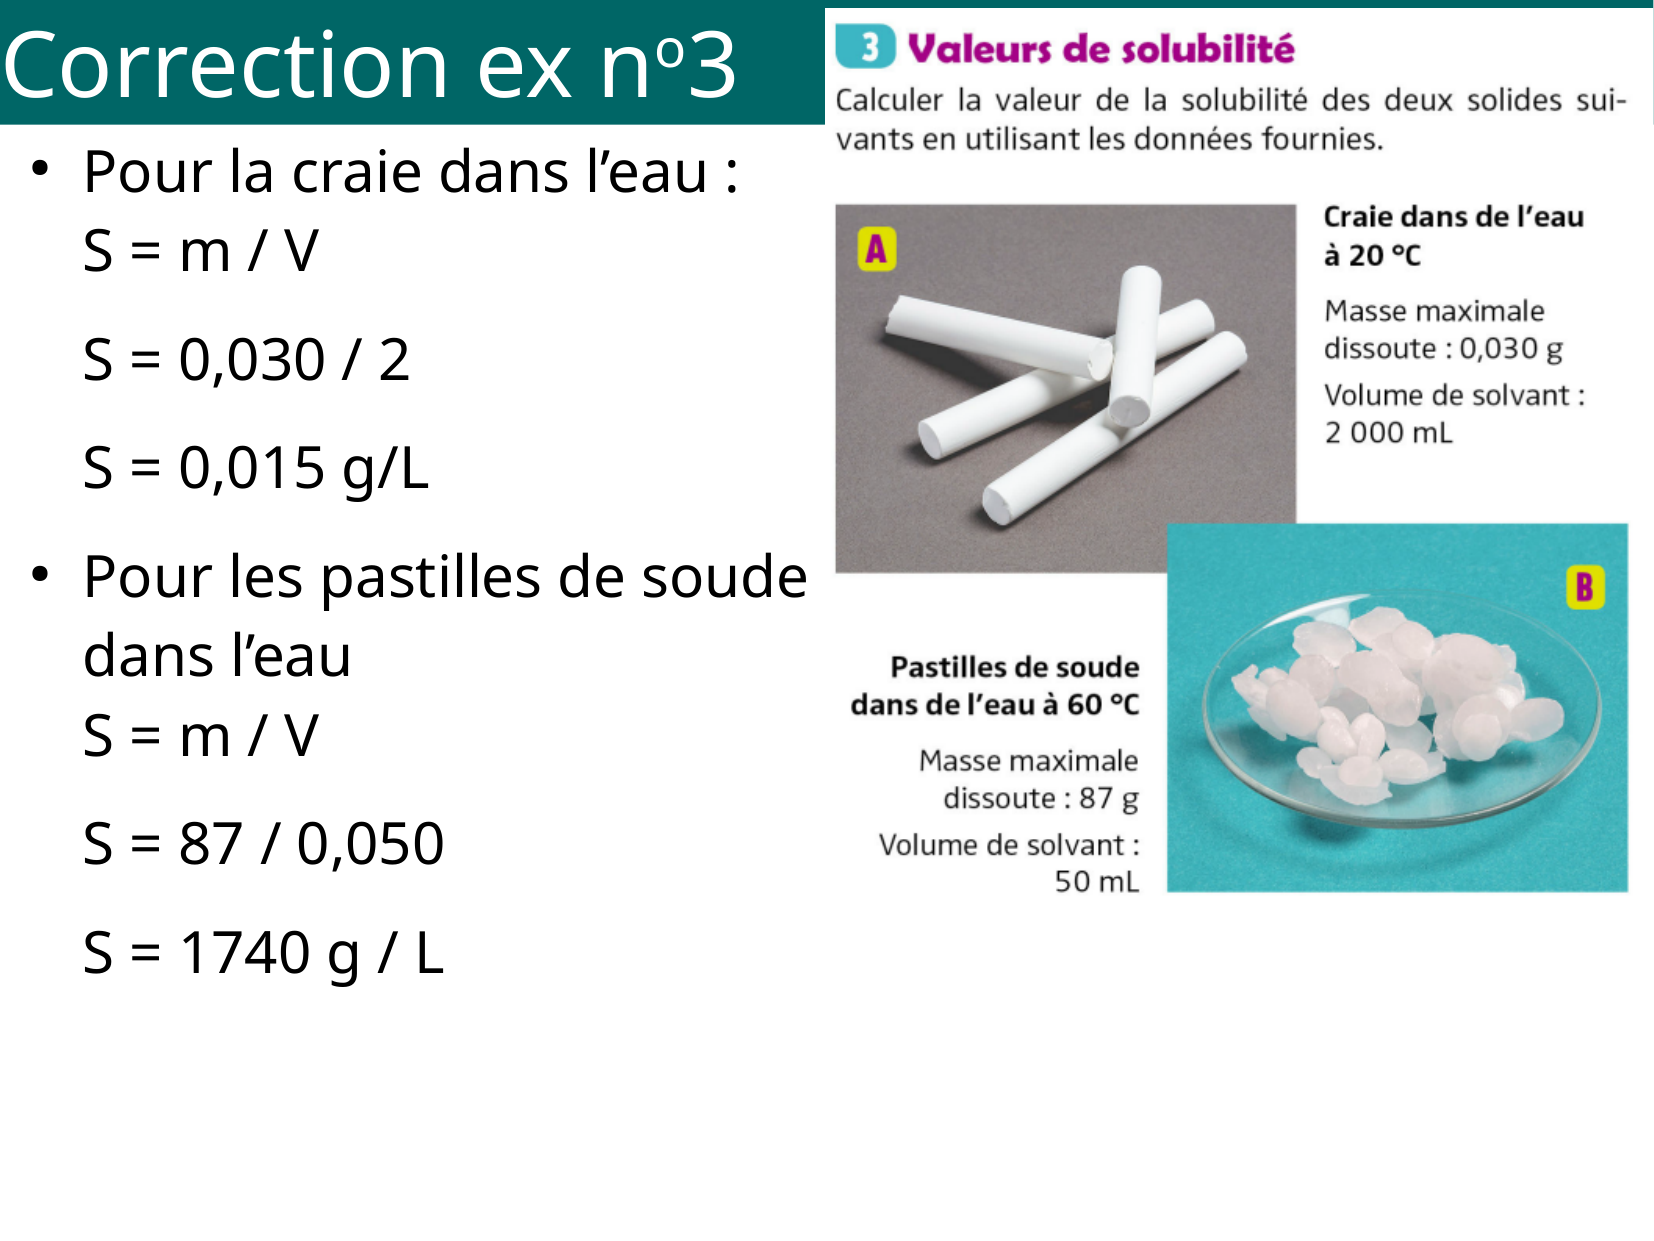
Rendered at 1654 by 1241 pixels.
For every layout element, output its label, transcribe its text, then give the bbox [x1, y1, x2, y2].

title Correction ex no3 [0, 8, 825, 116]
list Pour la craie dans l’eau : S = m / V S = 0,030 / 2 S = 0,015 g/L Pour les pastilles de soude dans l’eau S = m / V S = 87 / 0,050 S = 1740 g / L [11, 129, 1642, 1229]
picture [825, 8, 1654, 910]
